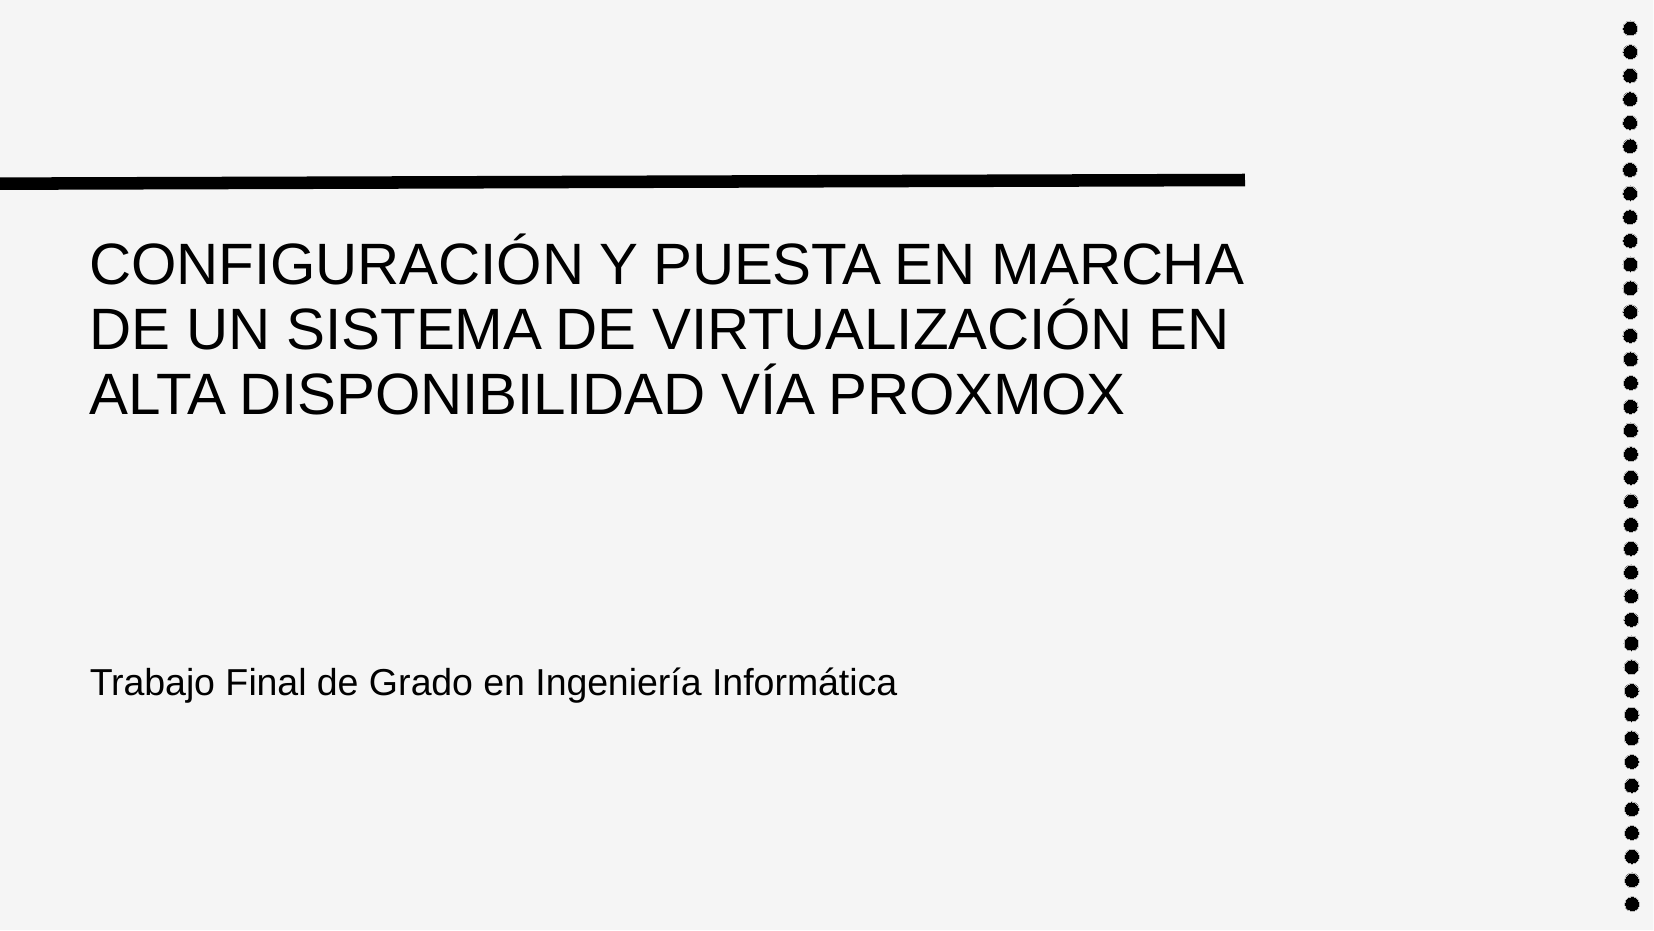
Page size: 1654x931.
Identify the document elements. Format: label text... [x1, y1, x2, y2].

text_box [1623, 564, 1639, 580]
text_box [1622, 115, 1638, 131]
text_box [1623, 493, 1639, 509]
text_box [1623, 588, 1639, 604]
text_box [1624, 730, 1640, 746]
text_box [1622, 68, 1638, 84]
text_box [1622, 304, 1639, 320]
text_box [1622, 138, 1638, 154]
text_box [1622, 185, 1638, 202]
text_box [1624, 778, 1640, 794]
text_box [1622, 162, 1638, 178]
text_box [1623, 351, 1639, 367]
text_box [1622, 44, 1638, 60]
text_box [1624, 754, 1640, 770]
text_box [1624, 896, 1640, 912]
text_box [1623, 399, 1639, 415]
text_box [1624, 825, 1640, 841]
text_box [1623, 517, 1639, 533]
text_box Trabajo Final de Grado en Ingeniería Informática [75, 654, 976, 712]
text_box [1623, 612, 1639, 628]
text_box [1624, 801, 1640, 817]
text_box [1622, 91, 1638, 107]
text_box [1624, 872, 1640, 888]
text_box [1622, 233, 1638, 249]
text_box CONFIGURACIÓN Y PUESTA EN MARCHA DE UN SISTEMA DE VIRTUALIZACIÓN EN ALTA DISPONIBILIDAD VÍA PROXMOX [75, 224, 1291, 434]
text_box [1622, 280, 1639, 296]
text_box [1623, 375, 1639, 391]
text_box [1622, 209, 1638, 225]
text_box [1623, 422, 1639, 438]
text_box [1623, 659, 1640, 675]
text_box [1624, 707, 1640, 723]
text_box [1623, 541, 1639, 557]
text_box [1624, 849, 1640, 865]
text_box [1622, 20, 1638, 36]
text_box [1623, 635, 1639, 652]
text_box [1623, 446, 1639, 462]
text_box [1623, 470, 1639, 486]
text_box [1624, 683, 1640, 699]
text_box [1622, 256, 1638, 273]
text_box [1622, 328, 1638, 344]
